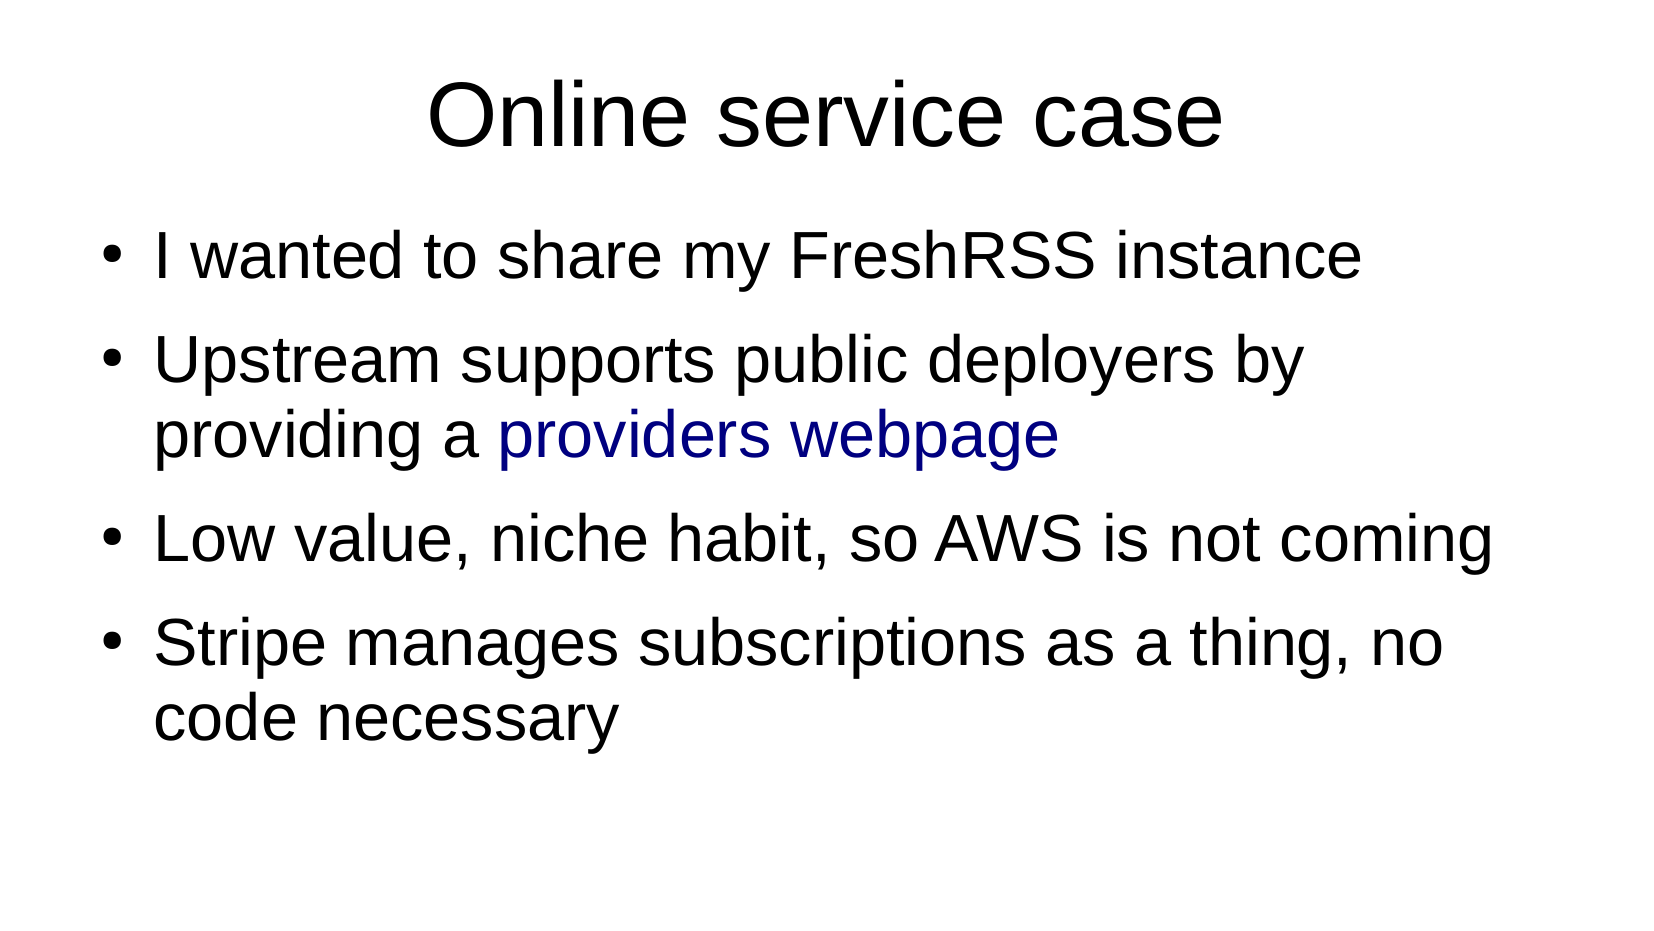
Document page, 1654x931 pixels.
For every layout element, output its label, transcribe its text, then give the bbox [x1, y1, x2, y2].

title Online service case [82, 37, 1571, 193]
list I wanted to share my FreshRSS instance Upstream supports public deployers by providing a providers webpage Low value, niche habit, so AWS is not coming Stripe manages subscriptions as a thing, no code necessary [82, 217, 1571, 758]
